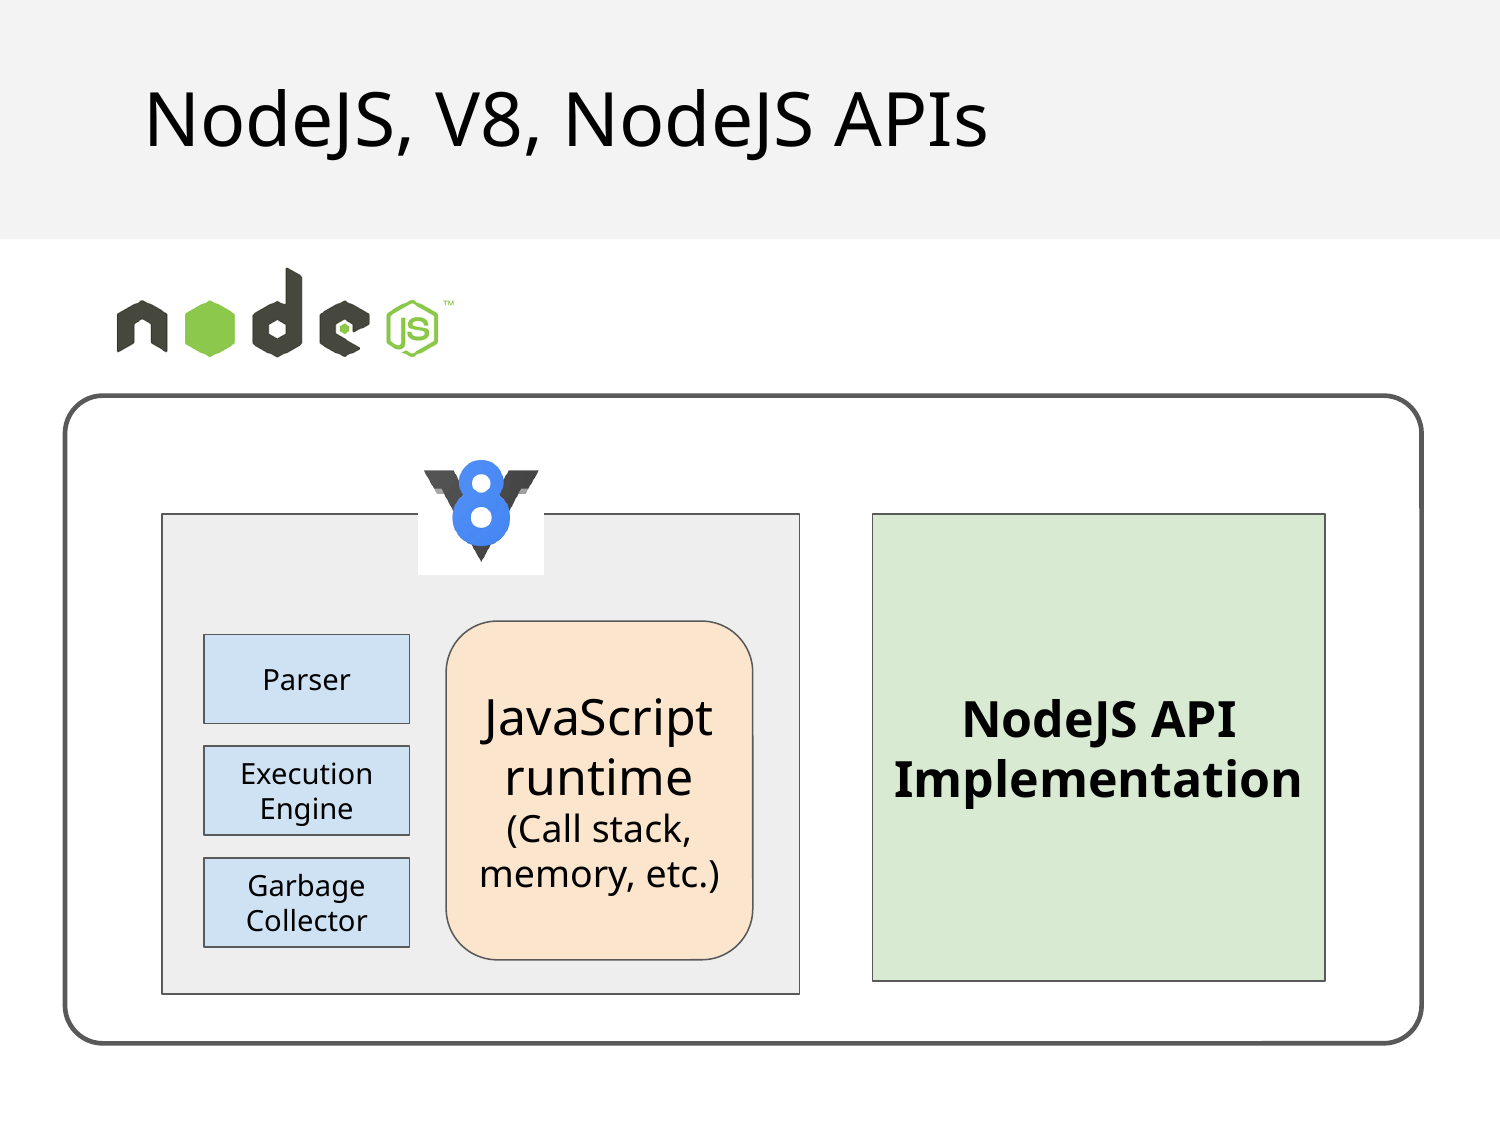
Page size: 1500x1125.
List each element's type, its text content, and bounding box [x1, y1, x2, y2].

picture [418, 449, 544, 576]
text_box Garbage Collector [204, 858, 410, 948]
picture [94, 253, 462, 379]
text_box NodeJS API Implementation [872, 513, 1326, 982]
text_box JavaScript runtime (Call stack, memory, etc.) [446, 621, 753, 960]
text_box [161, 514, 800, 994]
text_box Parser [204, 634, 410, 724]
title NodeJS, V8, NodeJS APIs [128, 56, 1372, 183]
text_box Execution Engine [204, 745, 410, 835]
